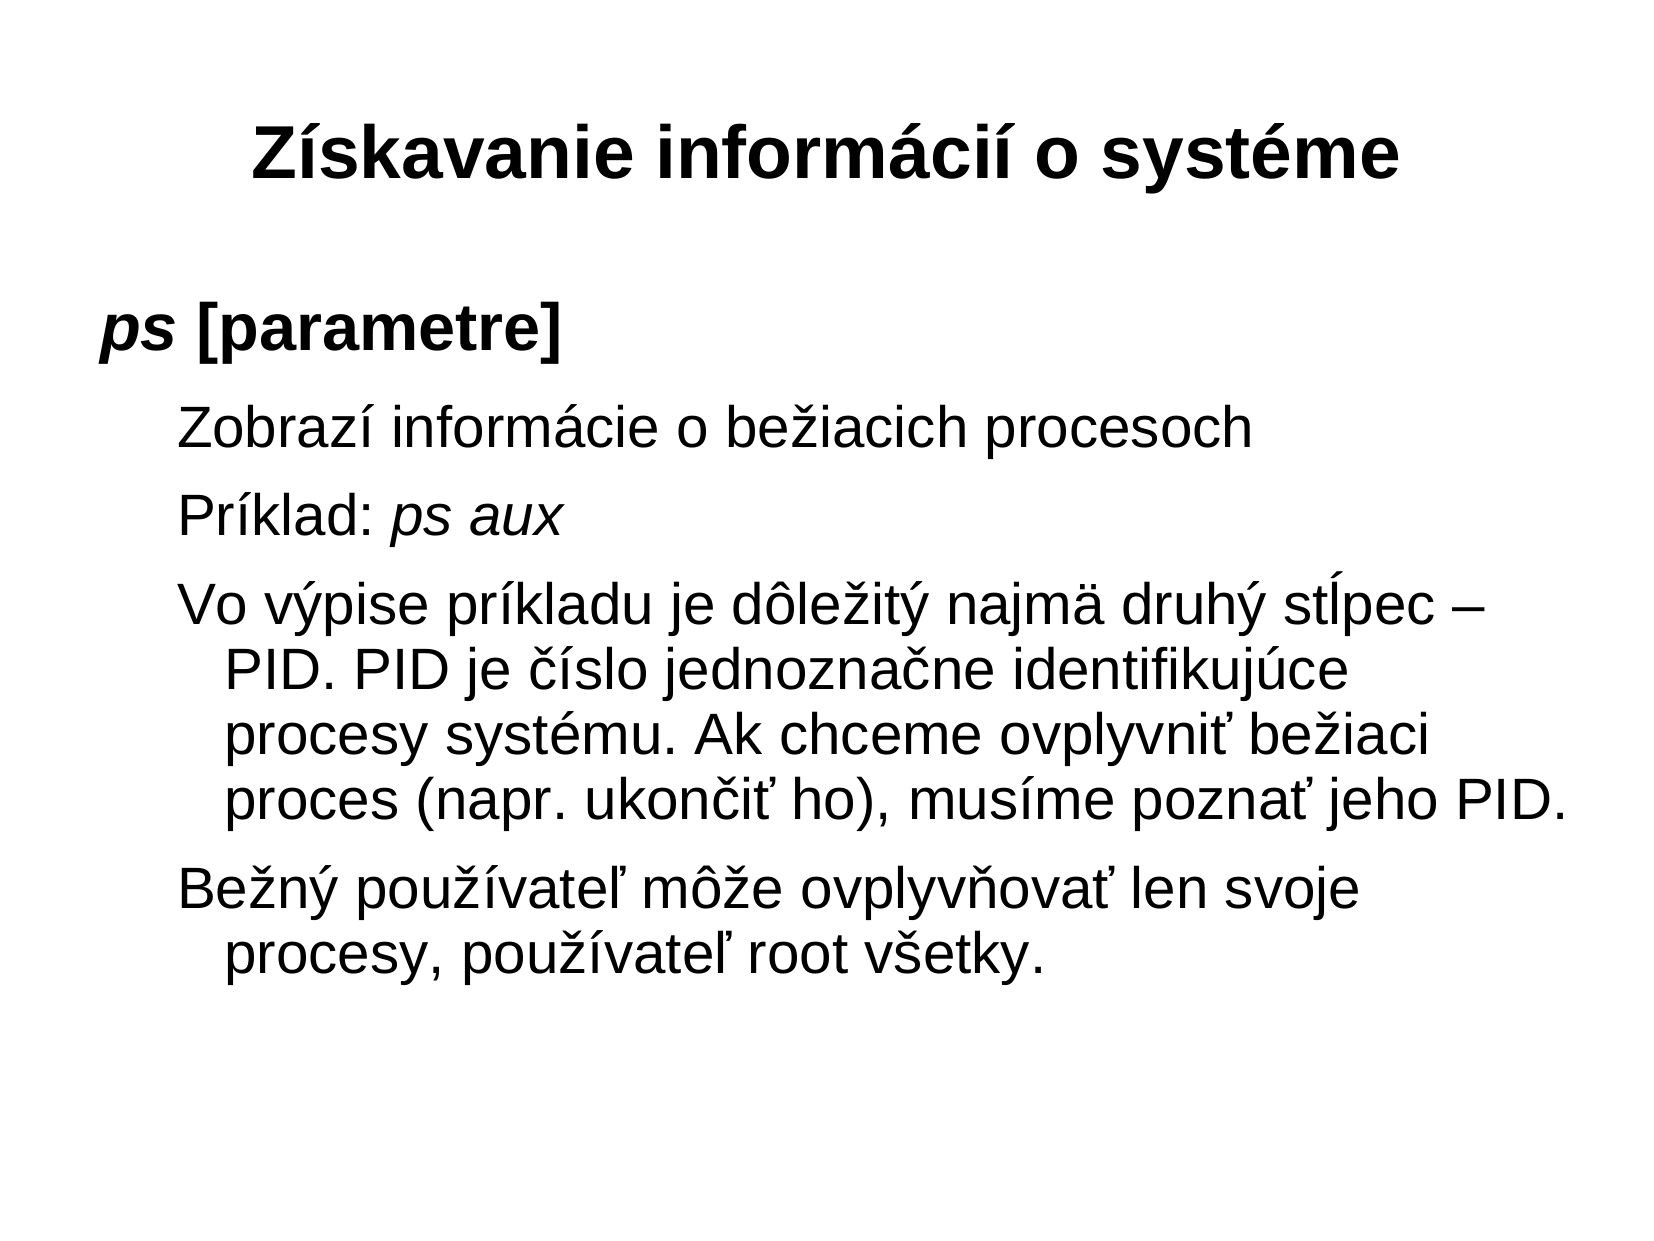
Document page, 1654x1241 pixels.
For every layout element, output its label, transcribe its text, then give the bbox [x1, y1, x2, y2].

list ps [parametre] Zobrazí informácie o bežiacich procesoch Príklad: ps aux Vo výpise príkladu je dôležitý najmä druhý stĺpec – PID. PID je číslo jednoznačne identifikujúce procesy systému. Ak chceme ovplyvniť bežiaci proces (napr. ukončiť ho), musíme poznať jeho PID. Bežný používateľ môže ovplyvňovať len svoje procesy, používateľ root všetky. [82, 290, 1571, 1109]
title Získavanie informácií o systéme [82, 49, 1571, 257]
